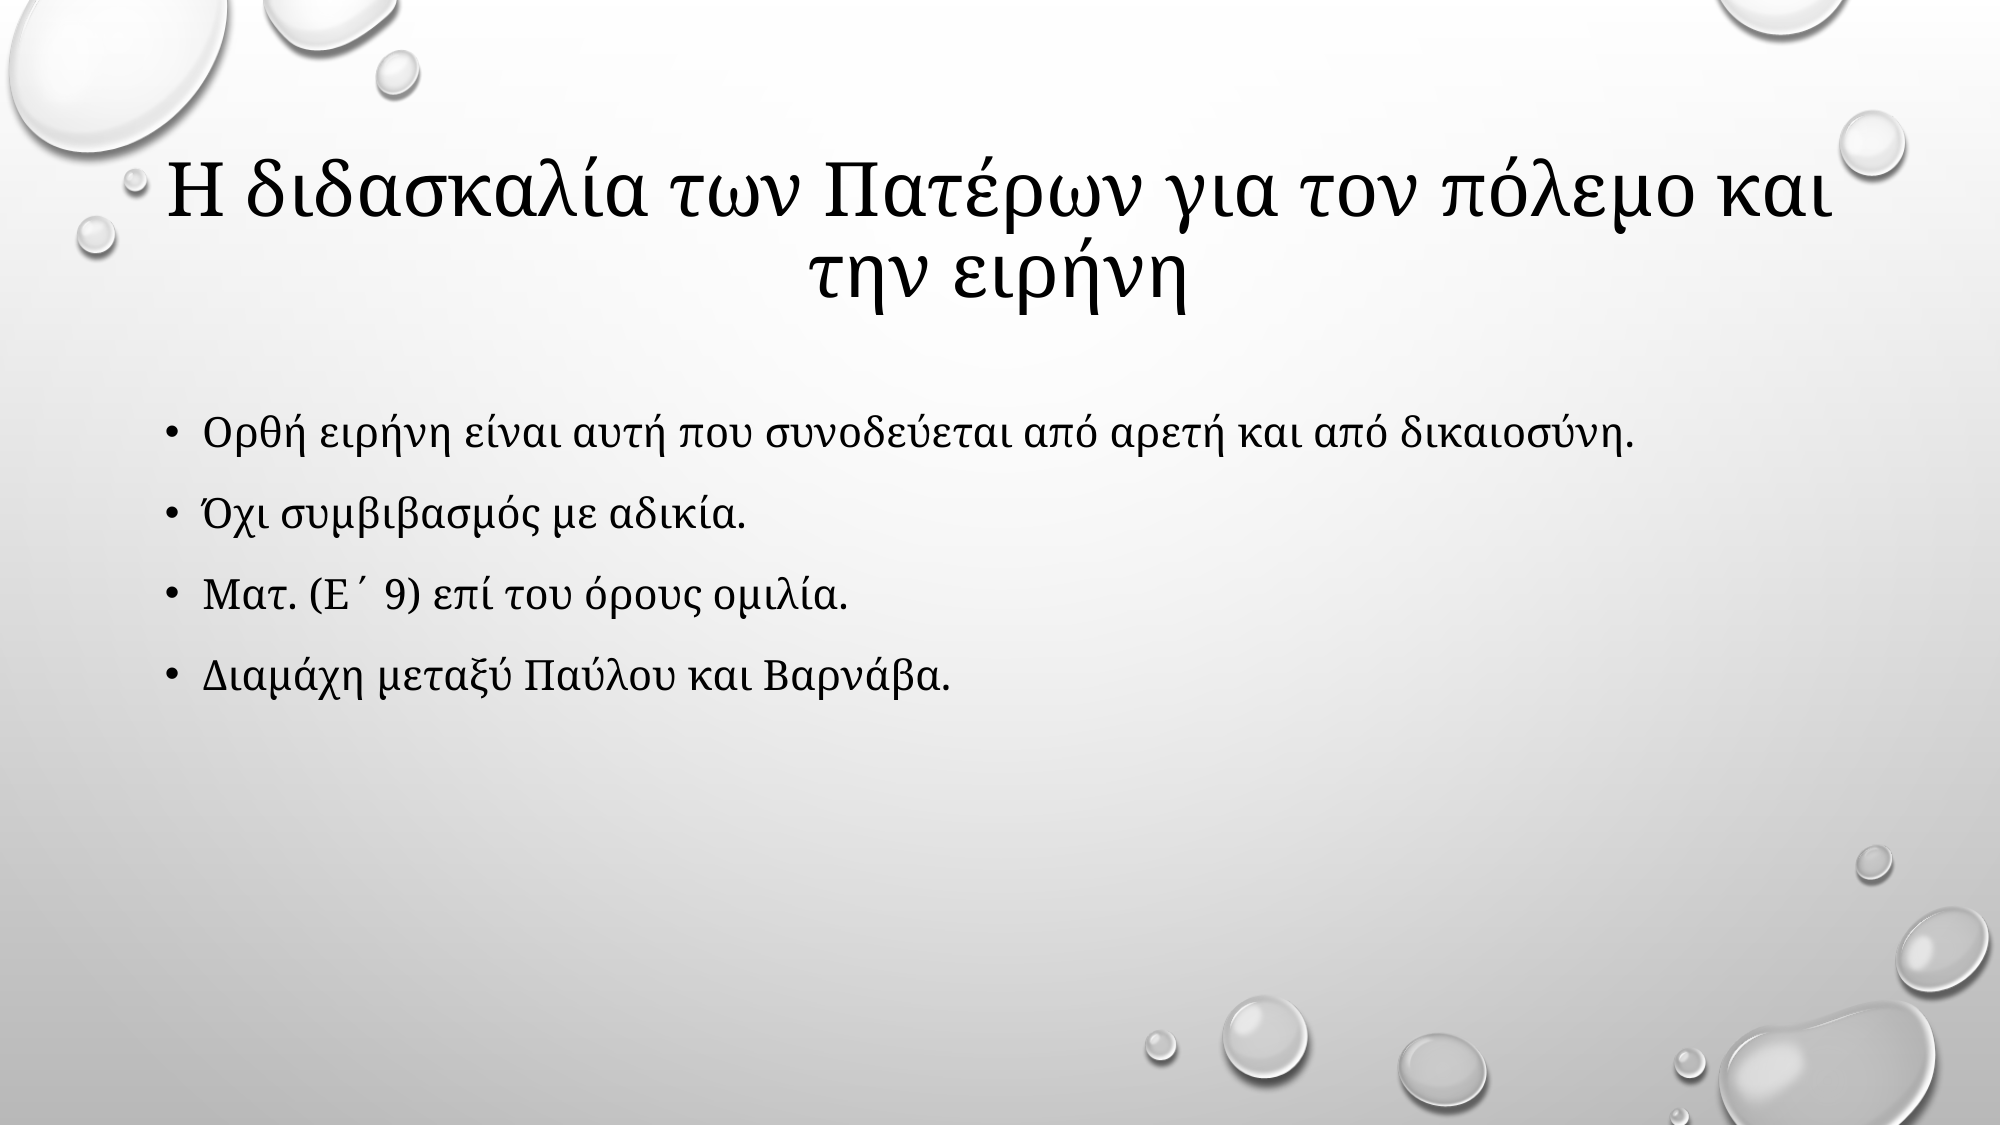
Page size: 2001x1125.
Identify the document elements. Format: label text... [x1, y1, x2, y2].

title Η διδασκαλία των Πατέρων για τον πόλεμο και την ειρήνη [149, 101, 1851, 364]
list Ορθή ειρήνη είναι αυτή που συνοδεύεται από αρετή και από δικαιοσύνη. Όχι συμβιβασμός με αδικία. Ματ. (Ε΄ 9) επί του όρους ομιλία. Διαμάχη μεταξύ Παύλου και Βαρνάβα. [149, 388, 1850, 950]
